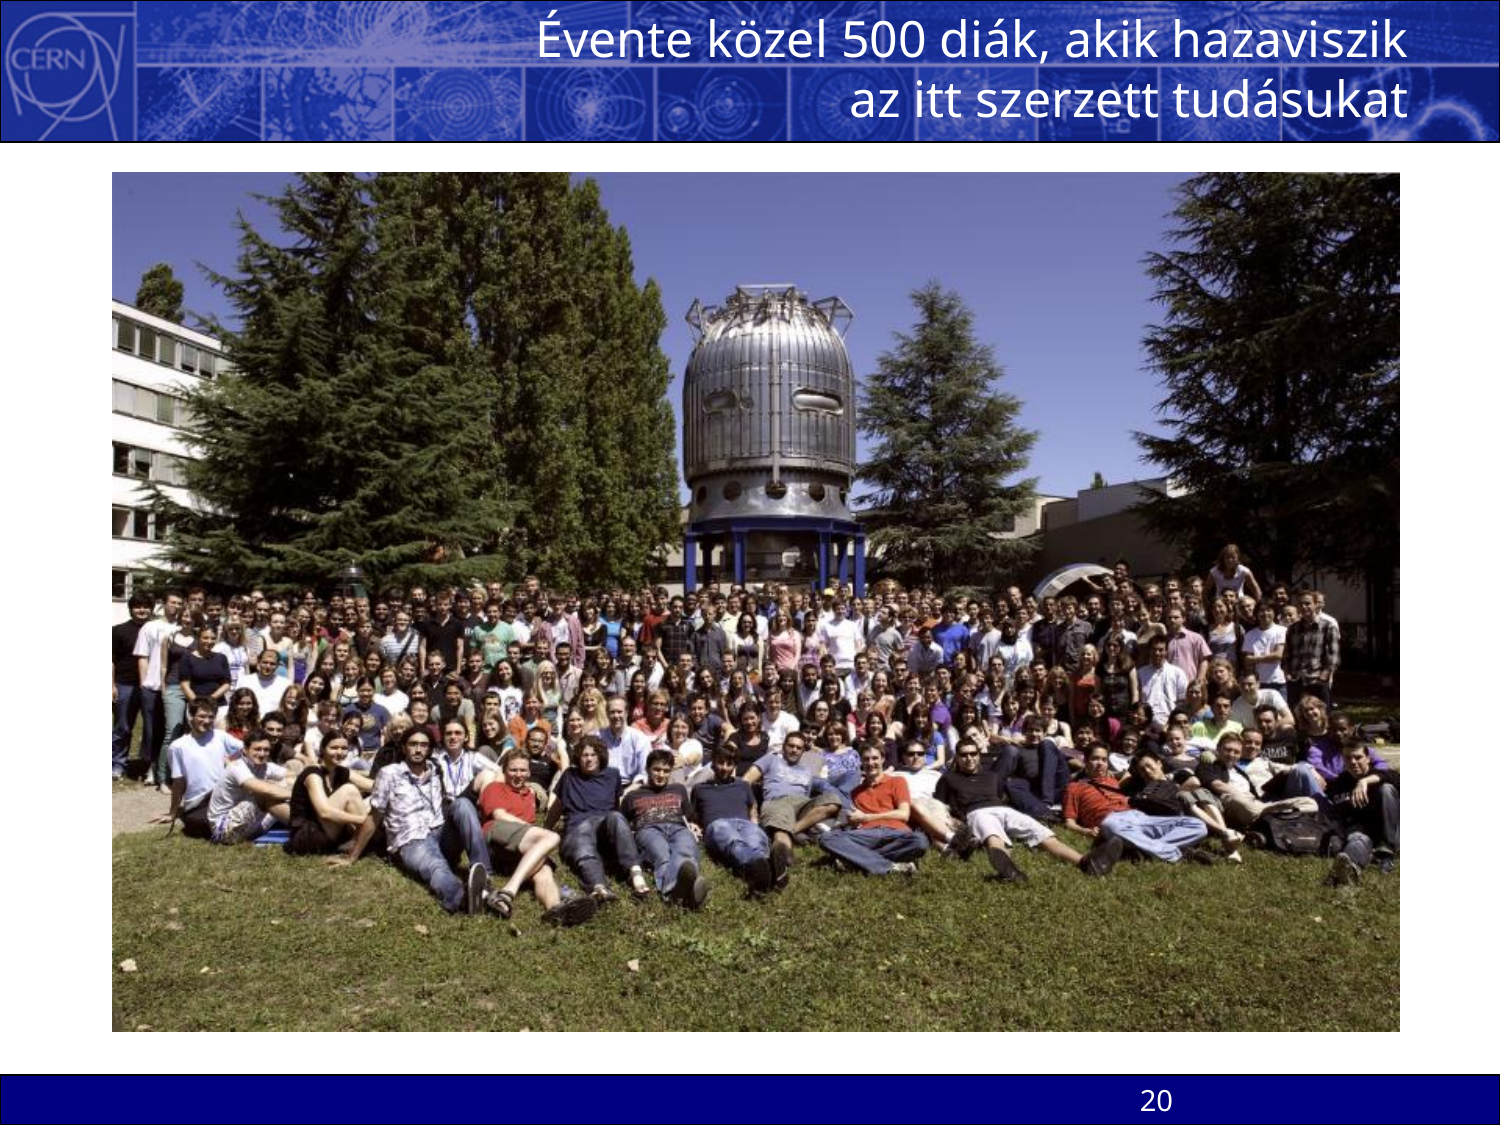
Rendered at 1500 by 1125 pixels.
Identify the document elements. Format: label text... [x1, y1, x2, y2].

text_box Évente közel 500 diák, akik hazaviszik az itt szerzett tudásukat [505, 0, 1424, 138]
text_box <number> [1125, 1074, 1437, 1125]
picture [112, 172, 1400, 1032]
